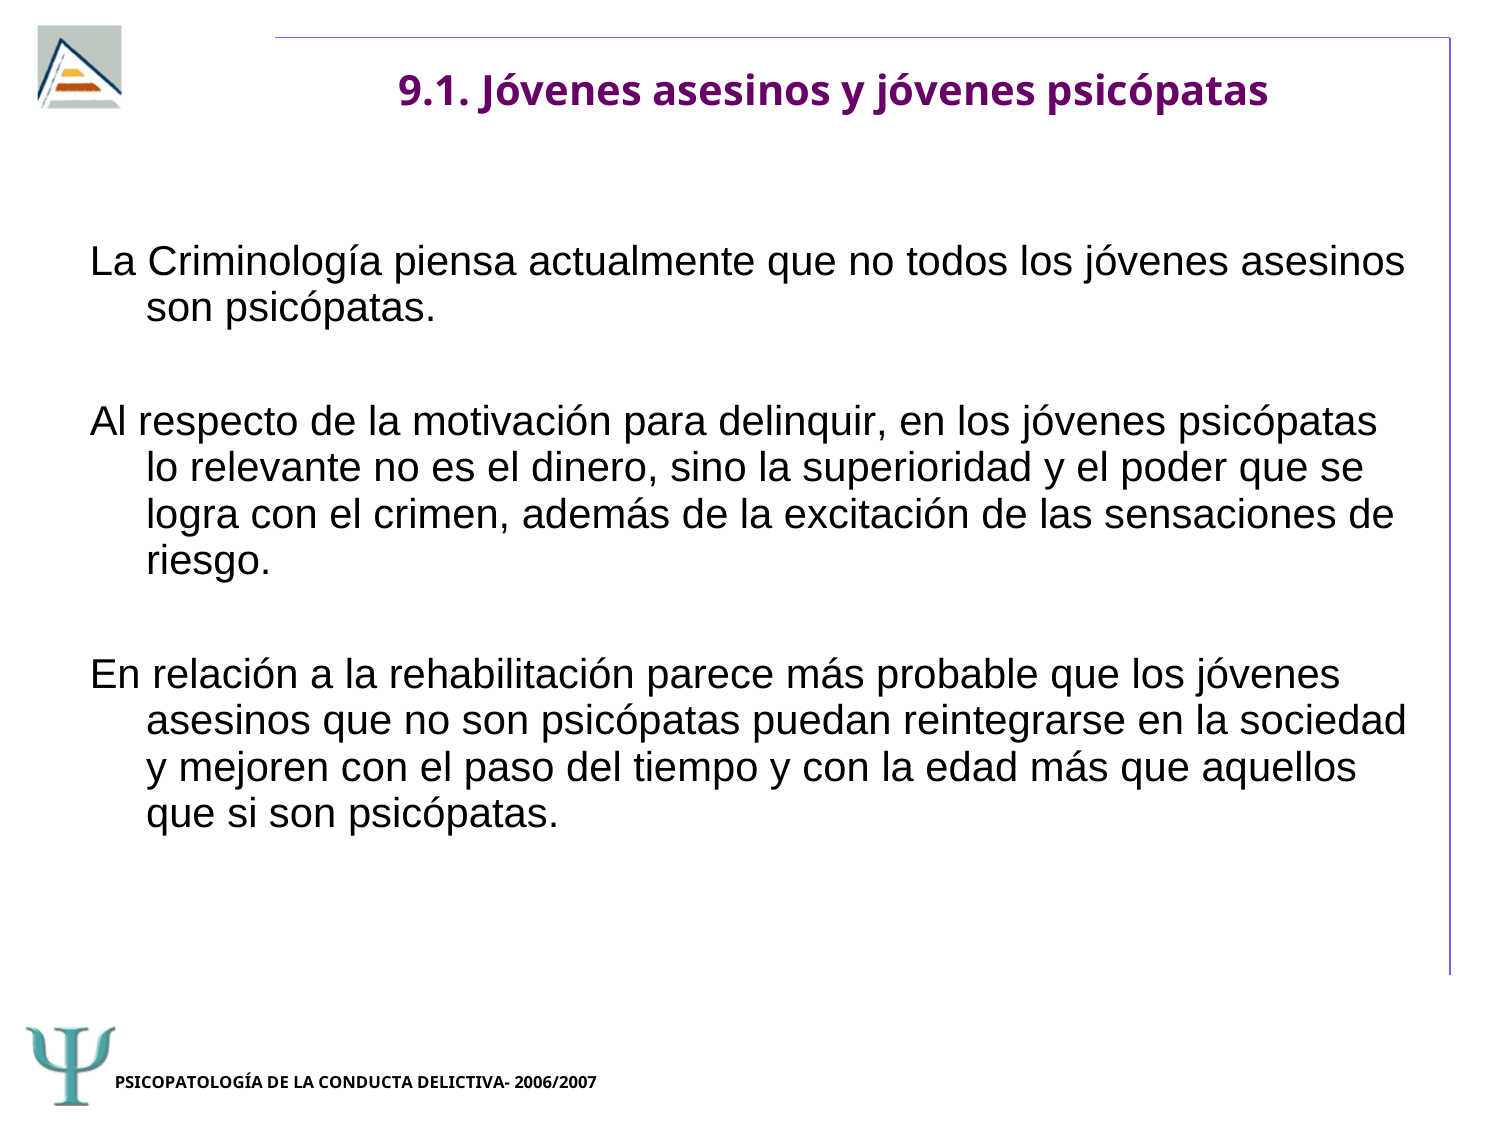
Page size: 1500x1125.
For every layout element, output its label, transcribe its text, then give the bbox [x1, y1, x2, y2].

picture [24, 1024, 75, 1106]
list La Criminología piensa actualmente que no todos los jóvenes asesinos son psicópatas. Al respecto de la motivación para delinquir, en los jóvenes psicópatas lo relevante no es el dinero, sino la superioridad y el poder que se logra con el crimen, además de la excitación de las sensaciones de riesgo. En relación a la rehabilitación parece más probable que los jóvenes asesinos que no son psicópatas puedan reintegrarse en la sociedad y mejoren con el paso del tiempo y con la edad más que aquellos que si son psicópatas. [75, 172, 1426, 1119]
title 9.1. Jóvenes asesinos y jóvenes psicópatas [265, 42, 1404, 136]
picture [37, 24, 122, 109]
